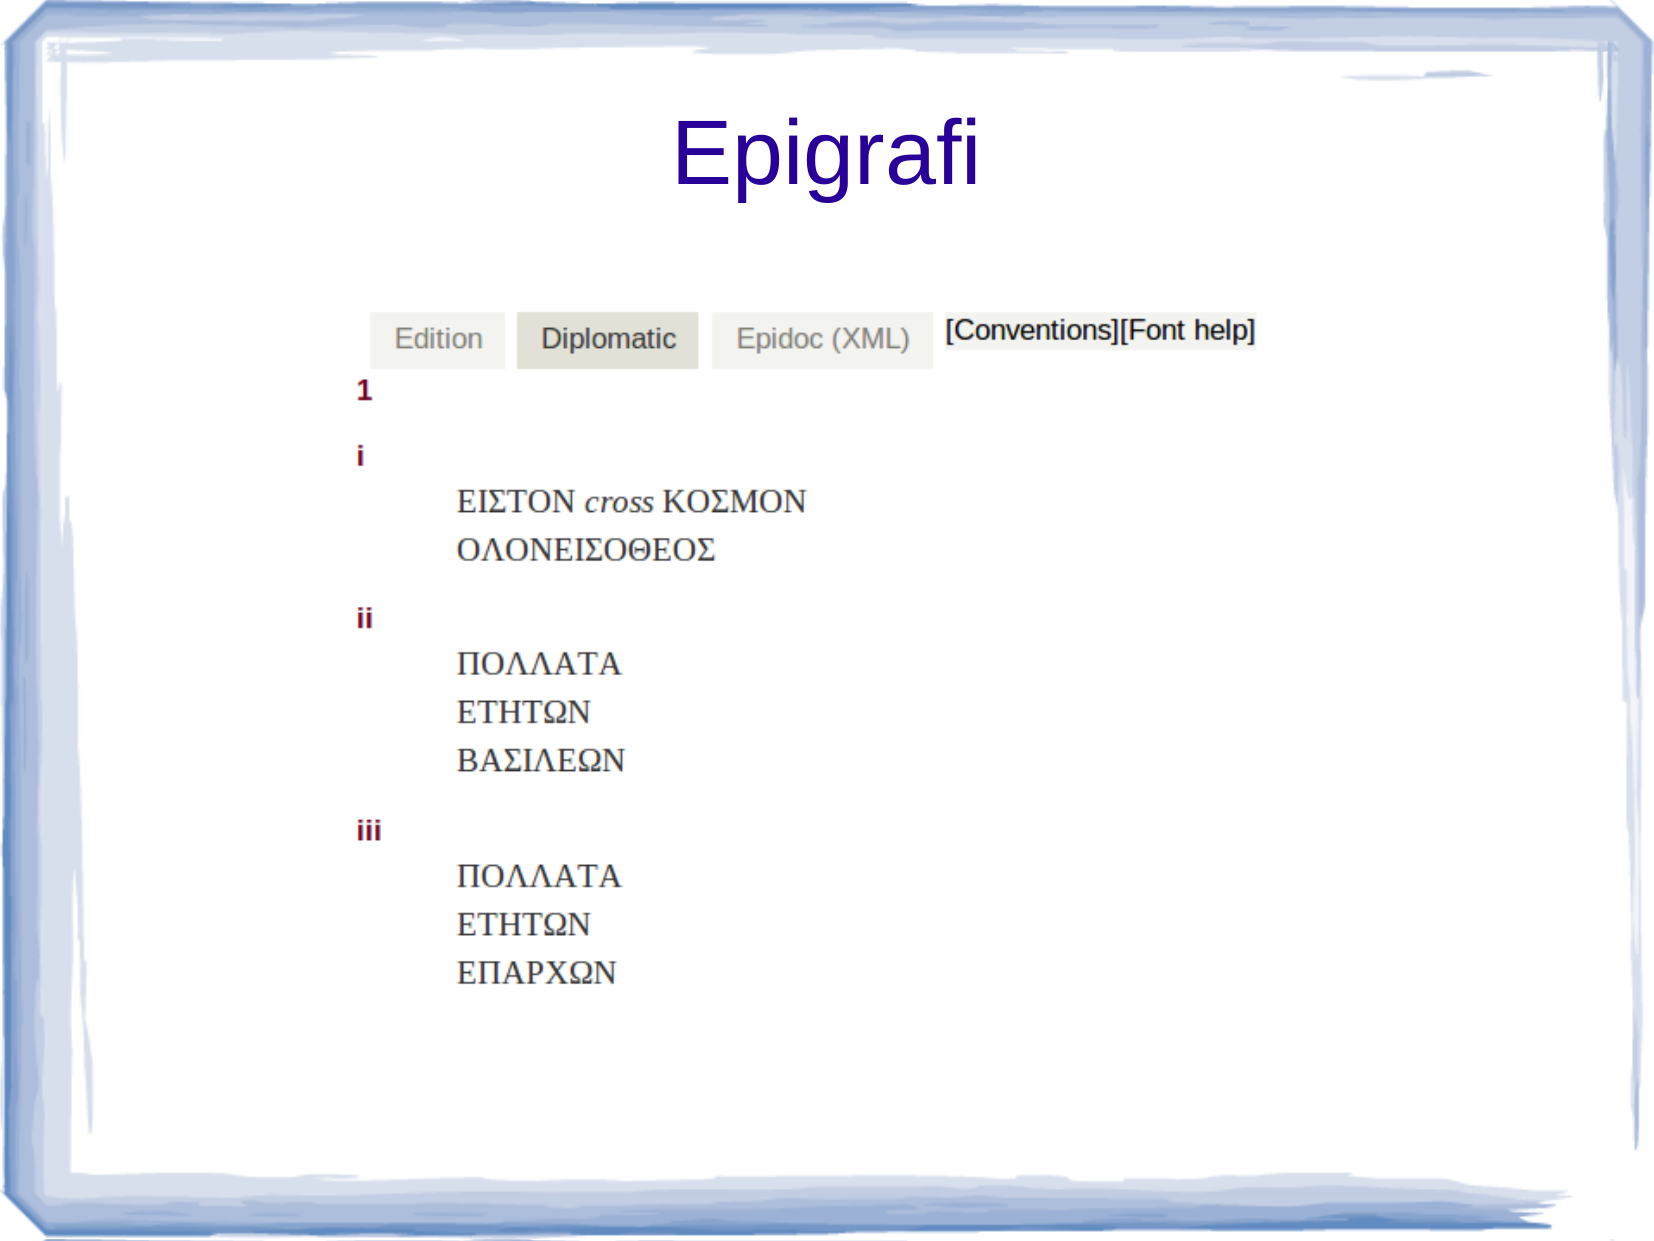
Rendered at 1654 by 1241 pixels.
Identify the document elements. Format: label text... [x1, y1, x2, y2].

title Epigrafi [82, 49, 1571, 257]
picture [0, 0, 1654, 1241]
